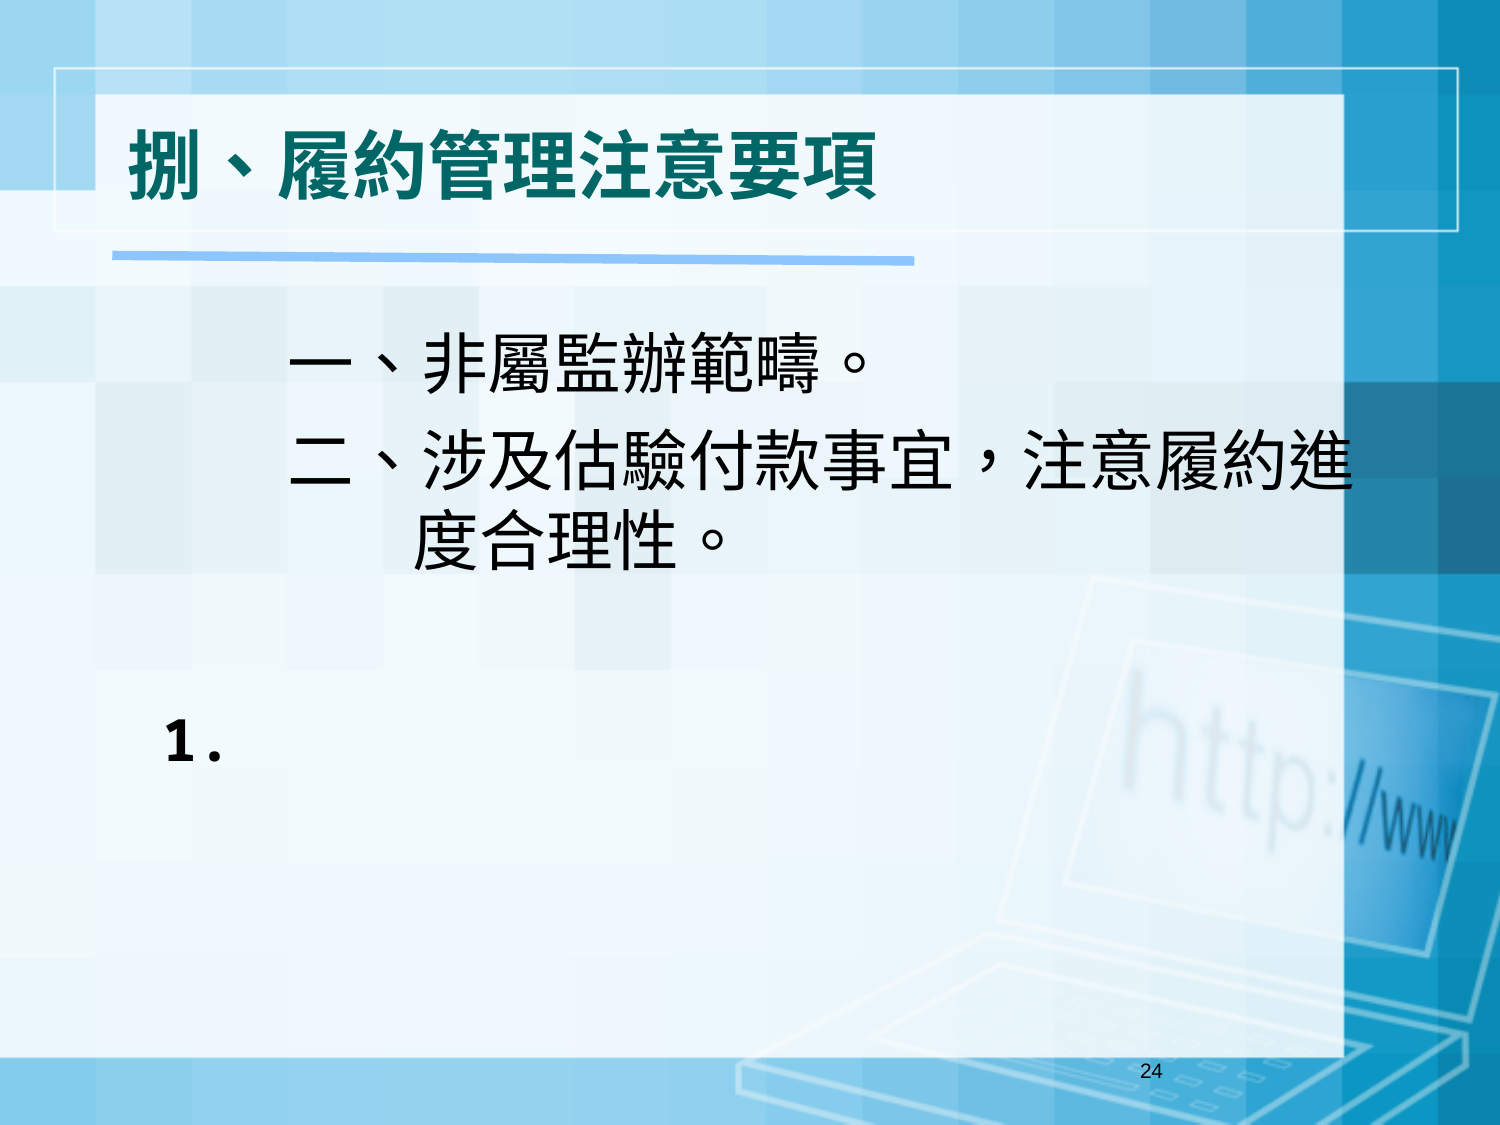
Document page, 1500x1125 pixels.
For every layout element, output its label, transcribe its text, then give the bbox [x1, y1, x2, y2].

text_box [1074, 1024, 1426, 1125]
list 一、非屬監辦範疇。 二、涉及估驗付款事宜，注意履約進度合理性。 [147, 314, 1413, 1048]
title 捌、履約管理注意要項 [112, 261, 819, 266]
title 捌、履約管理注意要項 [112, 78, 1463, 266]
